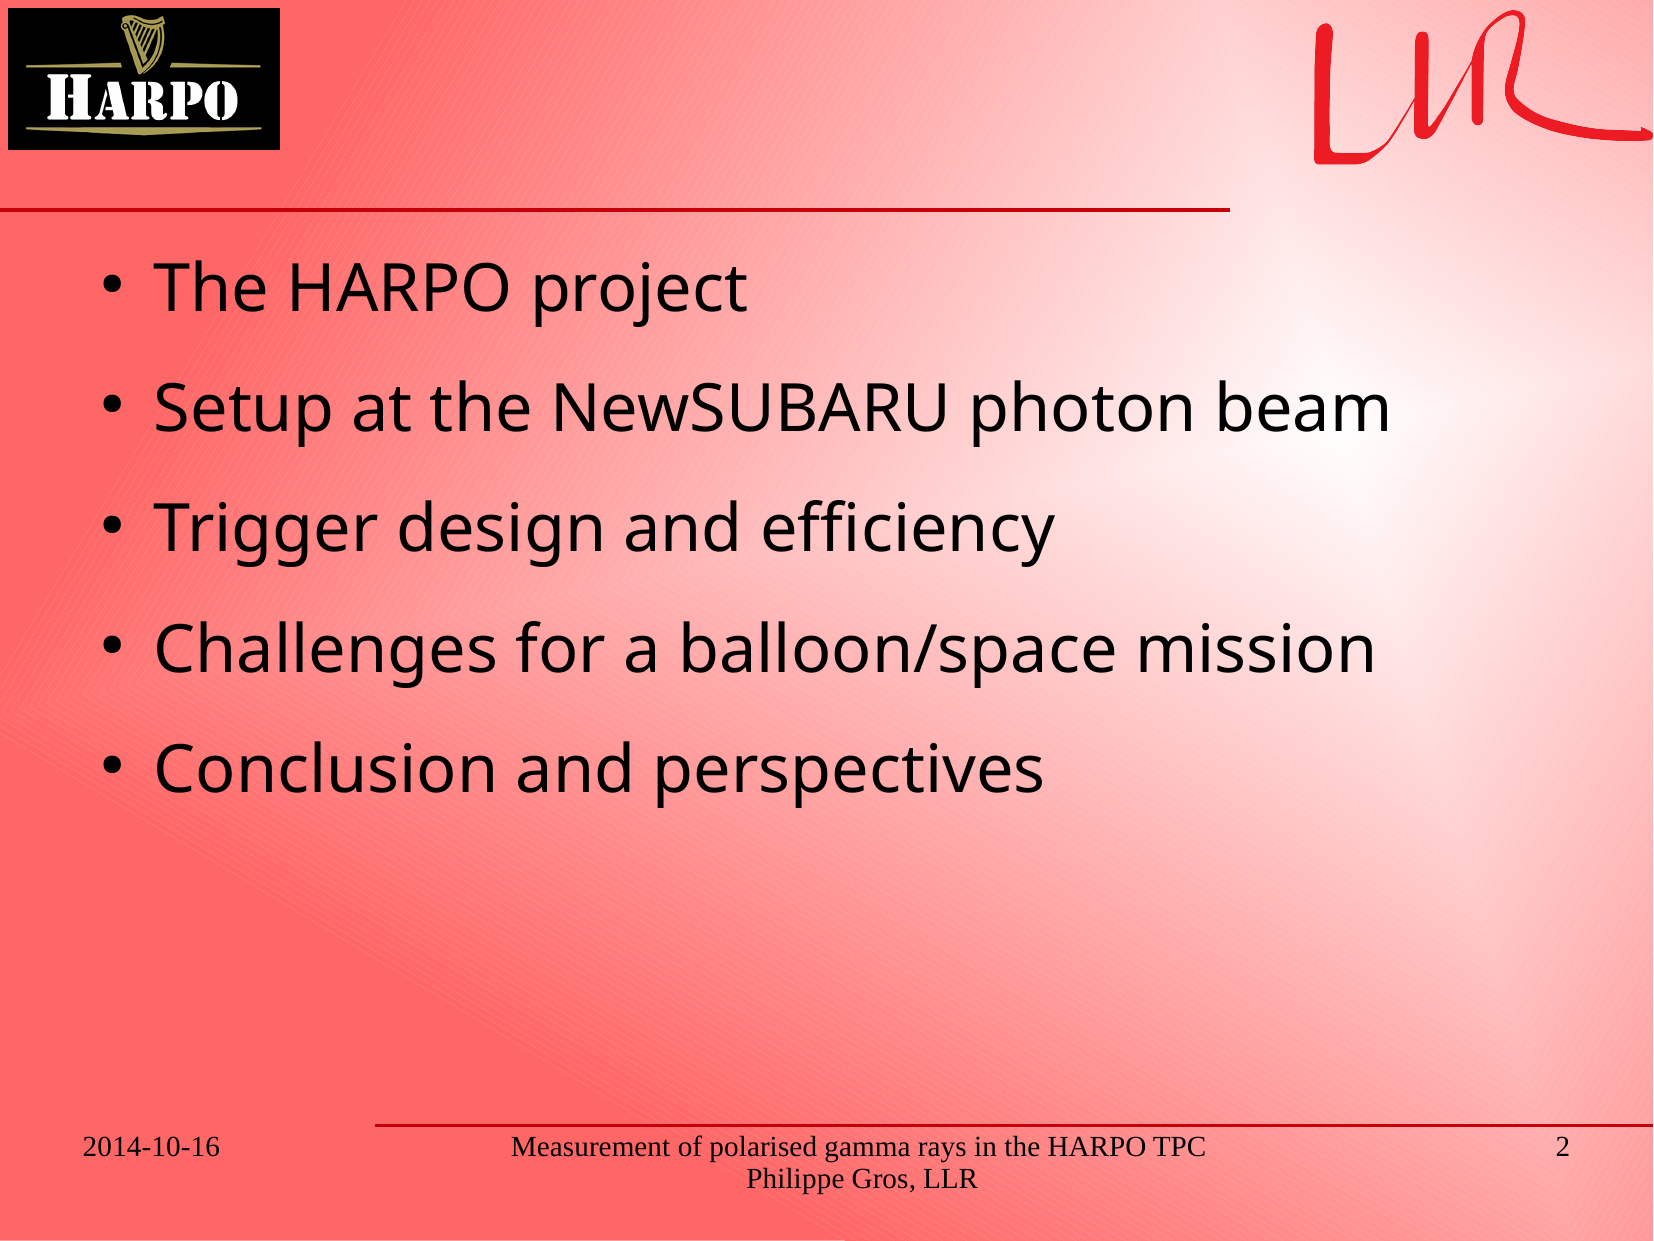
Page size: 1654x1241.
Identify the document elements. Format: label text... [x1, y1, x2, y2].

list The HARPO project Setup at the NewSUBARU photon beam Trigger design and efficiency Challenges for a balloon/space mission Conclusion and perspectives [82, 240, 1571, 1010]
picture [1314, 10, 1653, 165]
picture [8, 8, 280, 150]
